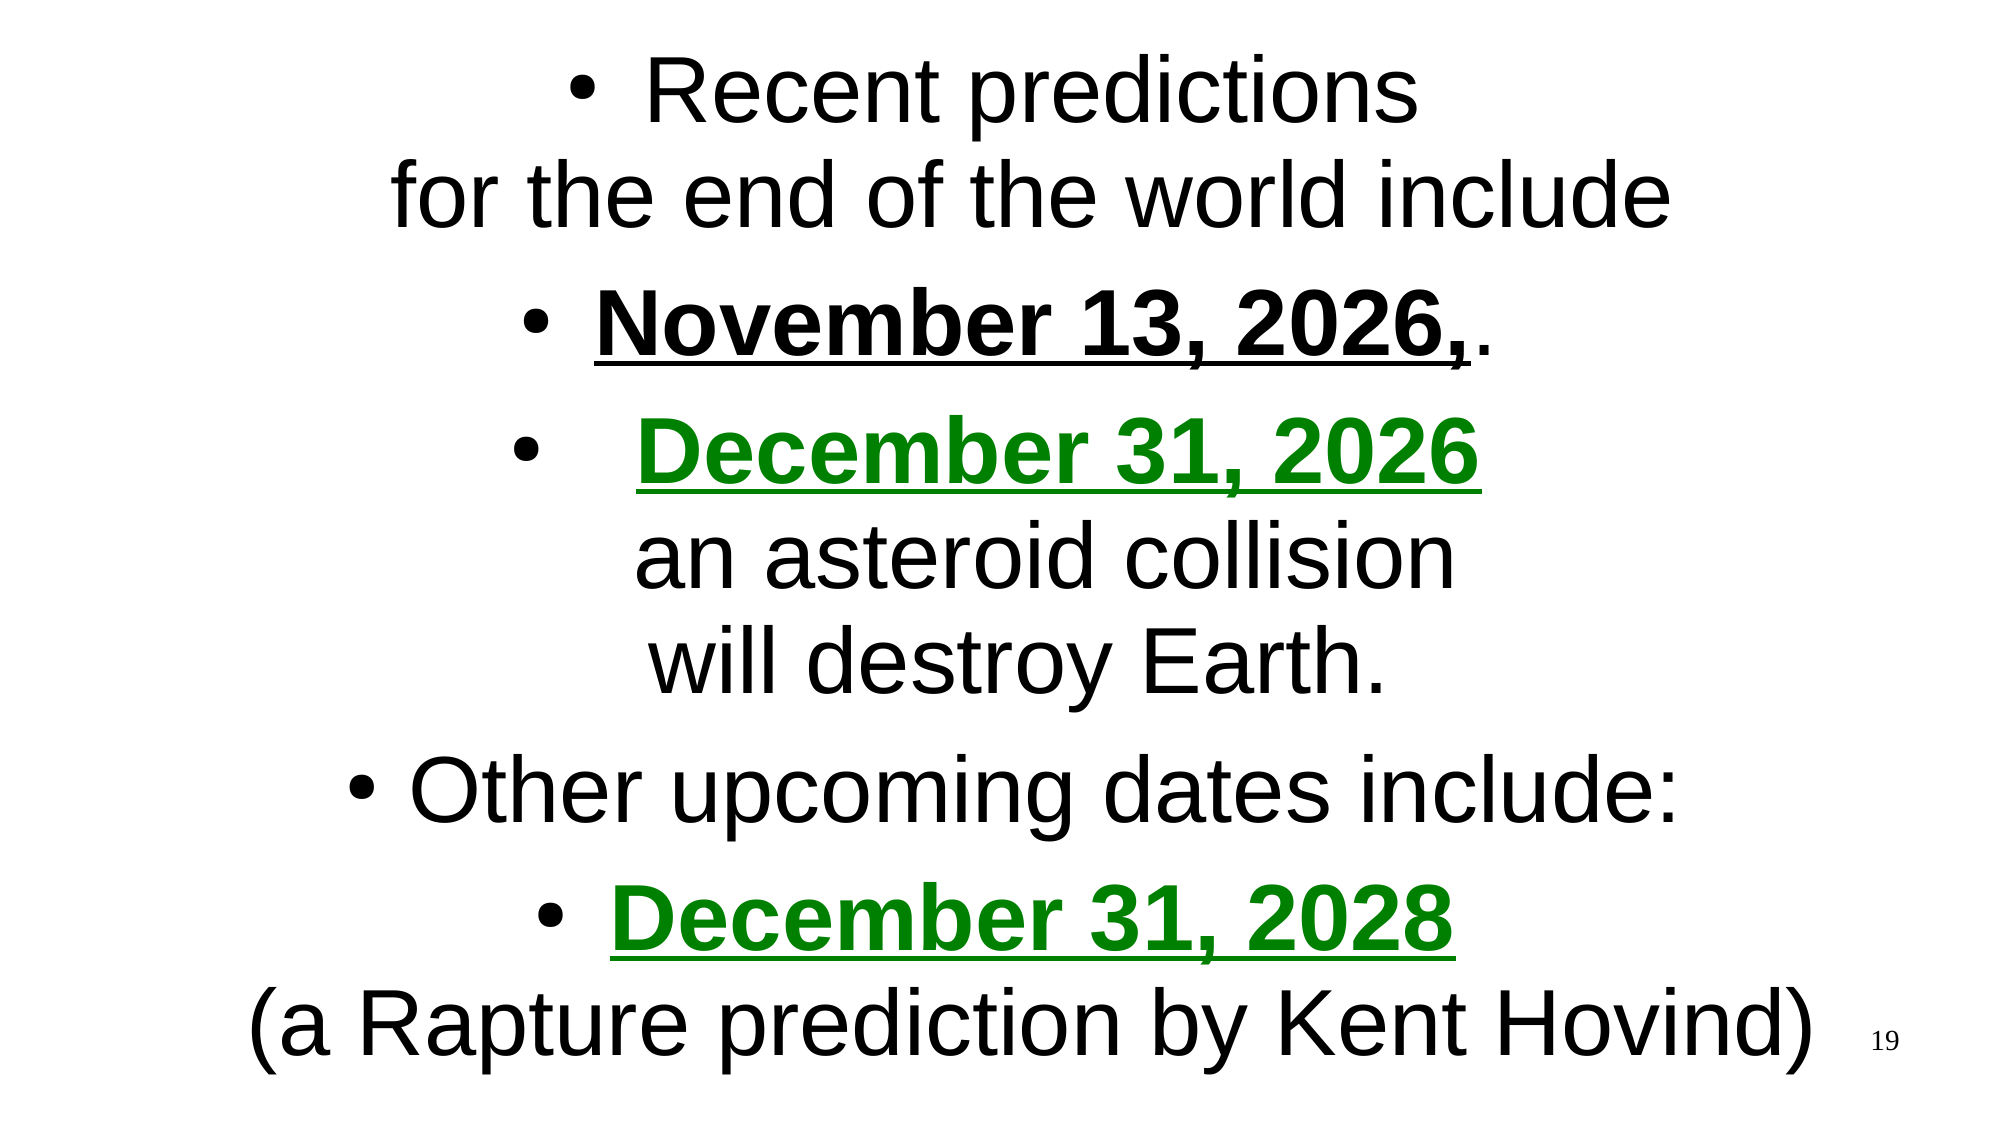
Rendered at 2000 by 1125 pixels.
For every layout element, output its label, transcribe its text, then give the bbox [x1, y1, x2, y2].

list Recent predictions for the end of the world include November 13, 2026,. December 31, 2026 an asteroid collision will destroy Earth. Other upcoming dates include: December 31, 2028 (a Rapture prediction by Kent Hovind) [37, 37, 1988, 1088]
